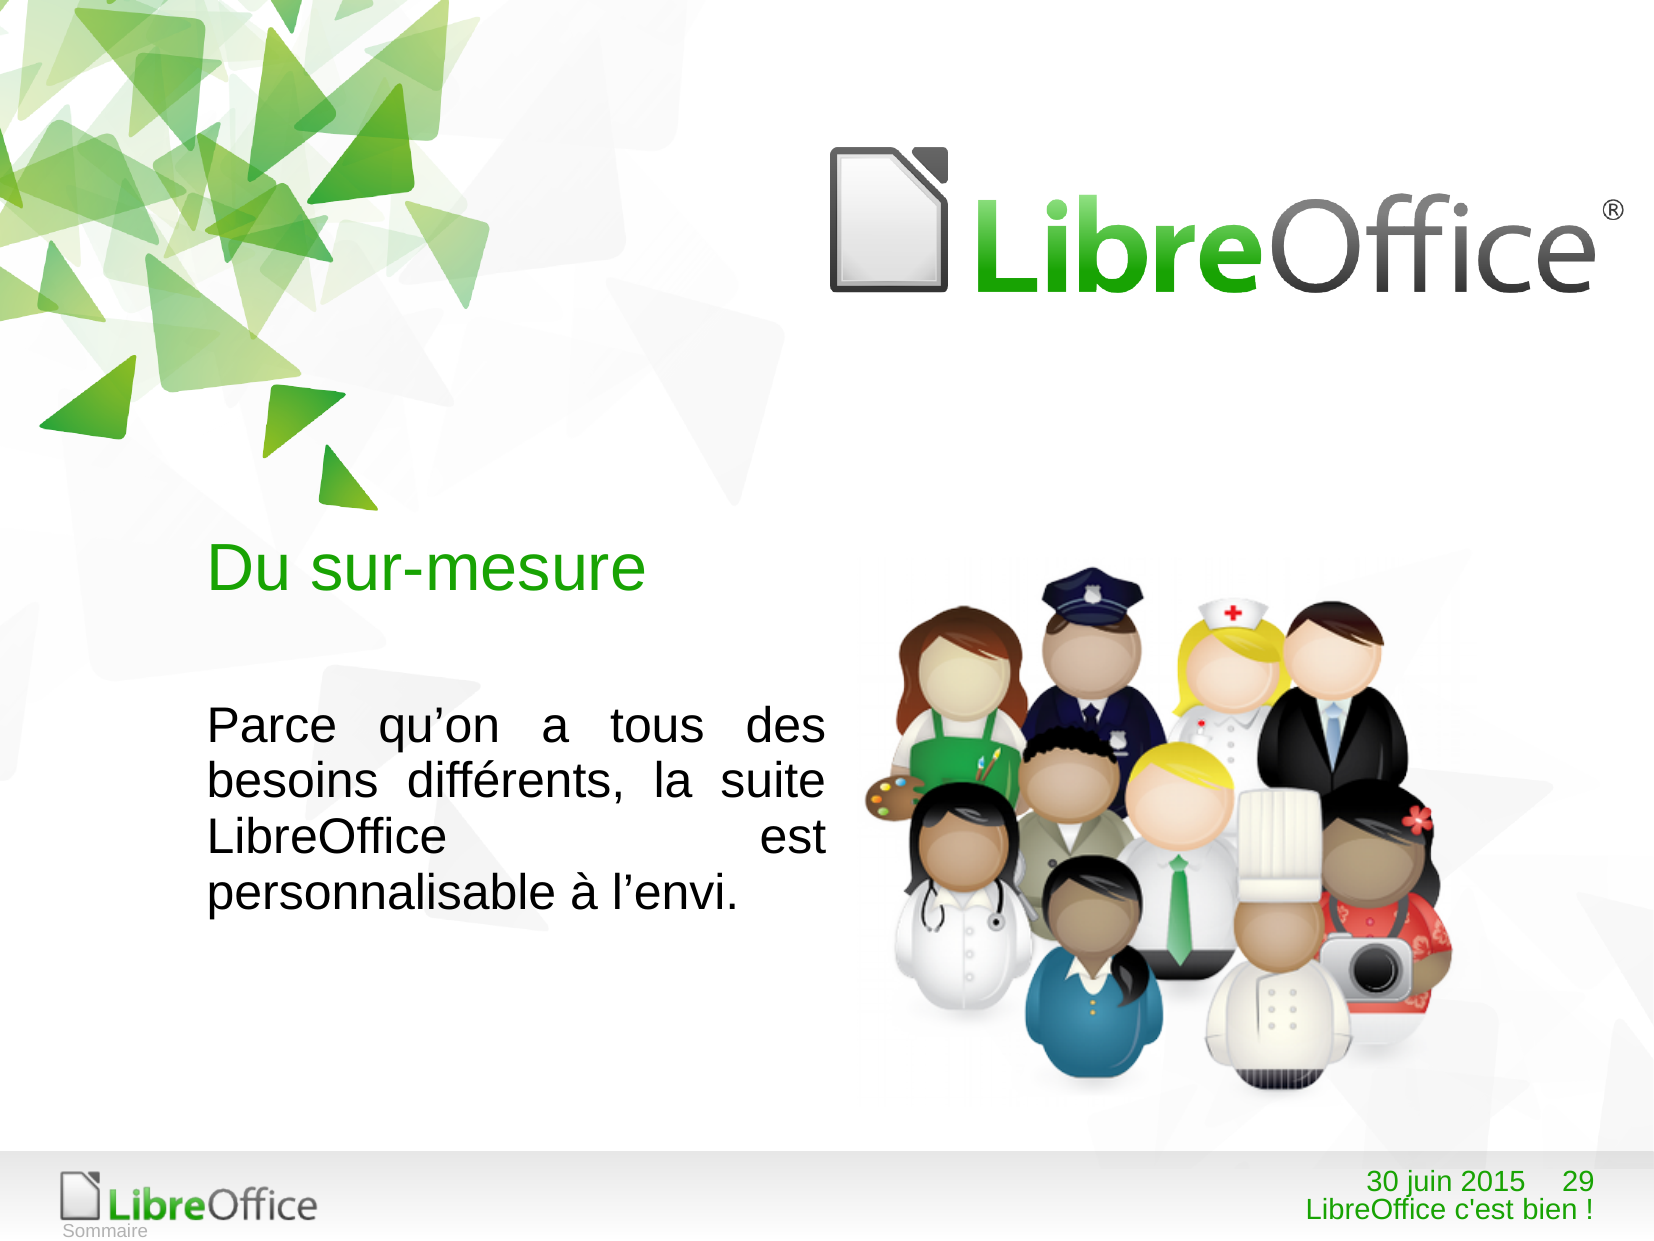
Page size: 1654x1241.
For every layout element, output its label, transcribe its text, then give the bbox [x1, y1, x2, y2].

list Parce qu’on a tous des besoins différents, la suite LibreOffice est personnalisable à l’envi. [206, 696, 827, 1157]
picture [41, 1152, 337, 1240]
title Du sur-mesure [206, 478, 1477, 656]
picture [0, 0, 1654, 948]
picture [857, 548, 1654, 1169]
